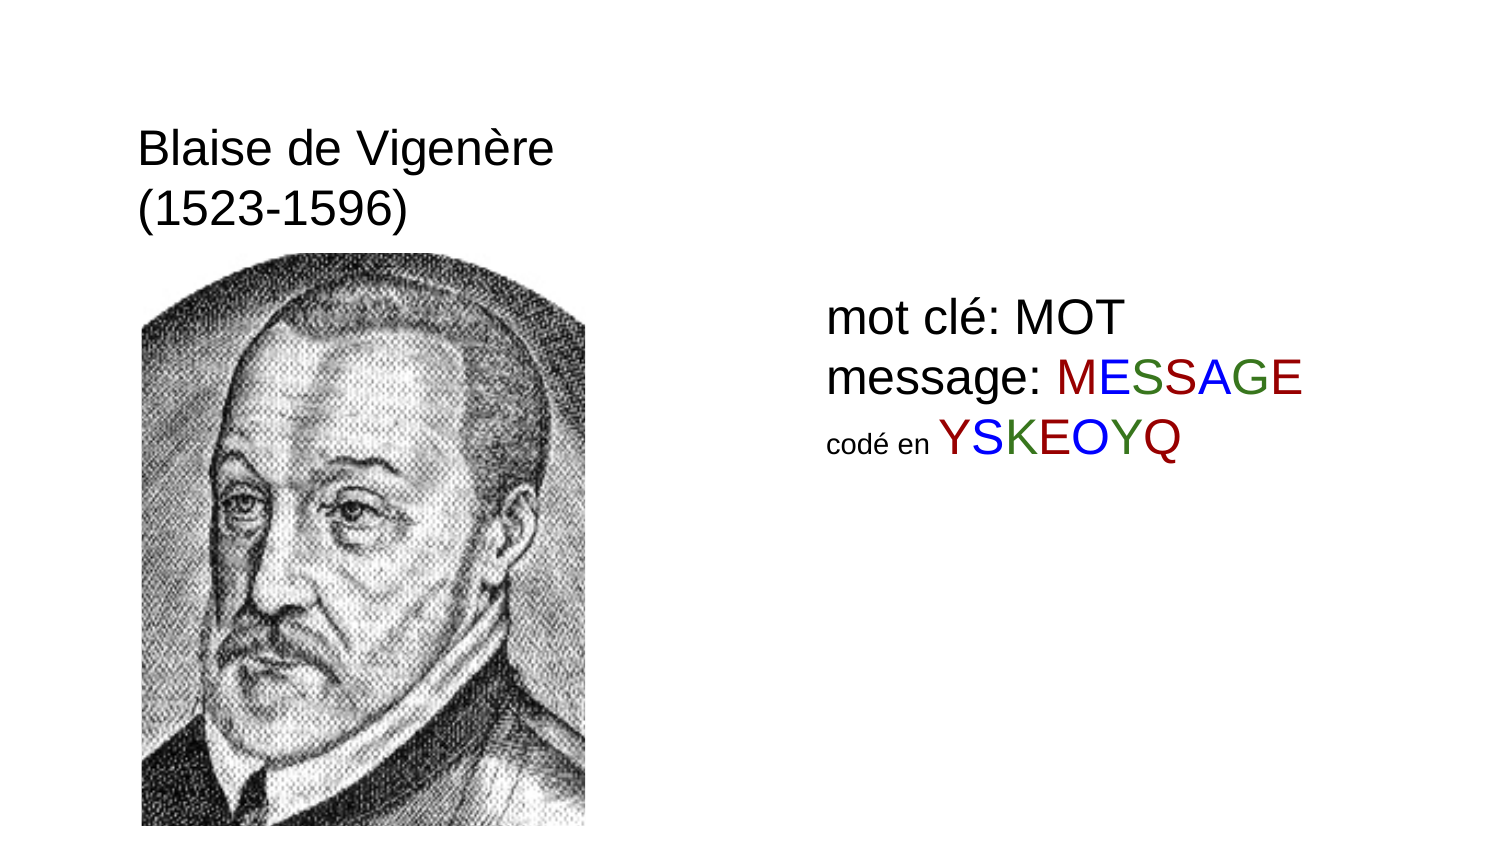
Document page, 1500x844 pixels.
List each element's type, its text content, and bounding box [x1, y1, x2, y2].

picture [141, 253, 586, 826]
text_box Blaise de Vigenère (1523-1596) [122, 100, 656, 242]
text_box mot clé: MOT message: MESSAGE codé en YSKEOYQ [811, 269, 1418, 507]
